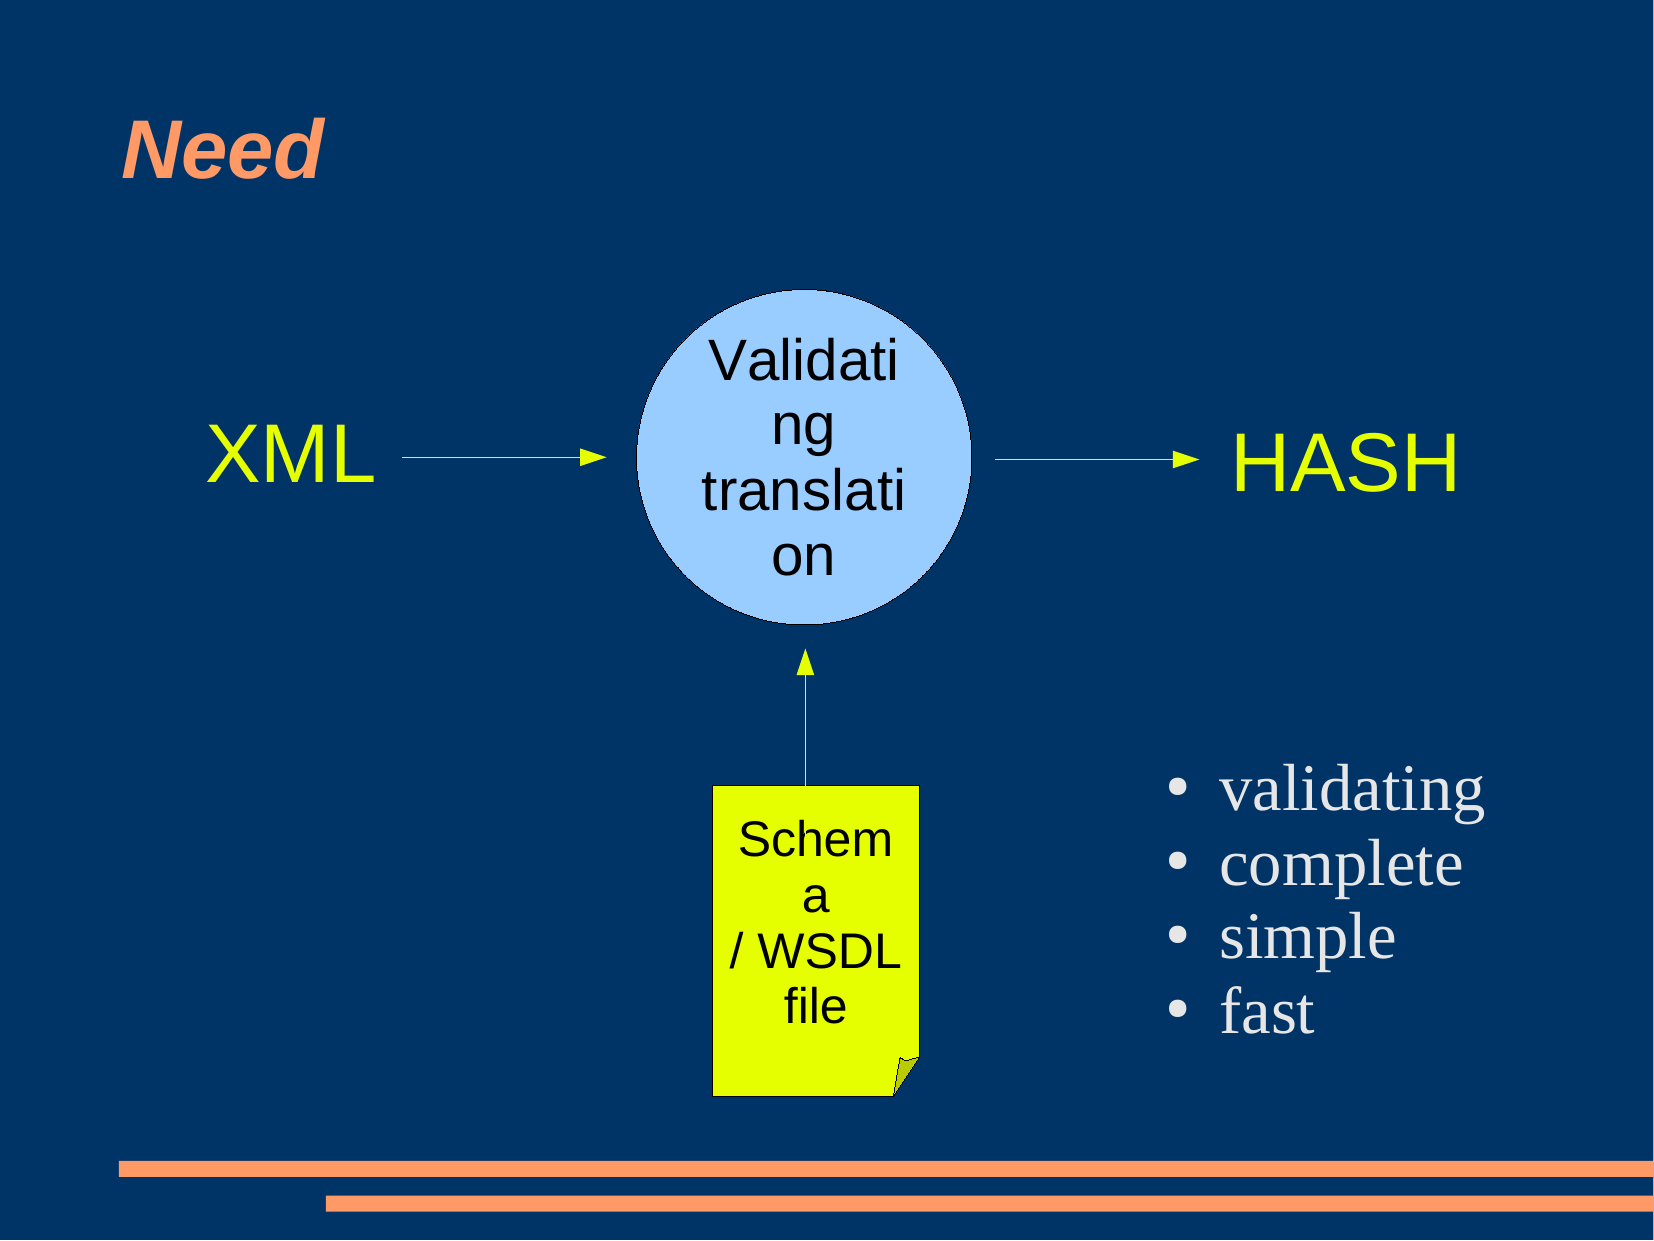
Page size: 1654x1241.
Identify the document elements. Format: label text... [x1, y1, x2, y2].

text_box HASH [1215, 408, 1477, 517]
list validating complete simple fast [1130, 751, 1572, 1078]
text_box Validating translation [636, 289, 972, 625]
title Need [121, 46, 1534, 254]
text_box XML [190, 399, 392, 508]
text_box Schema / WSDL file [712, 785, 920, 1097]
